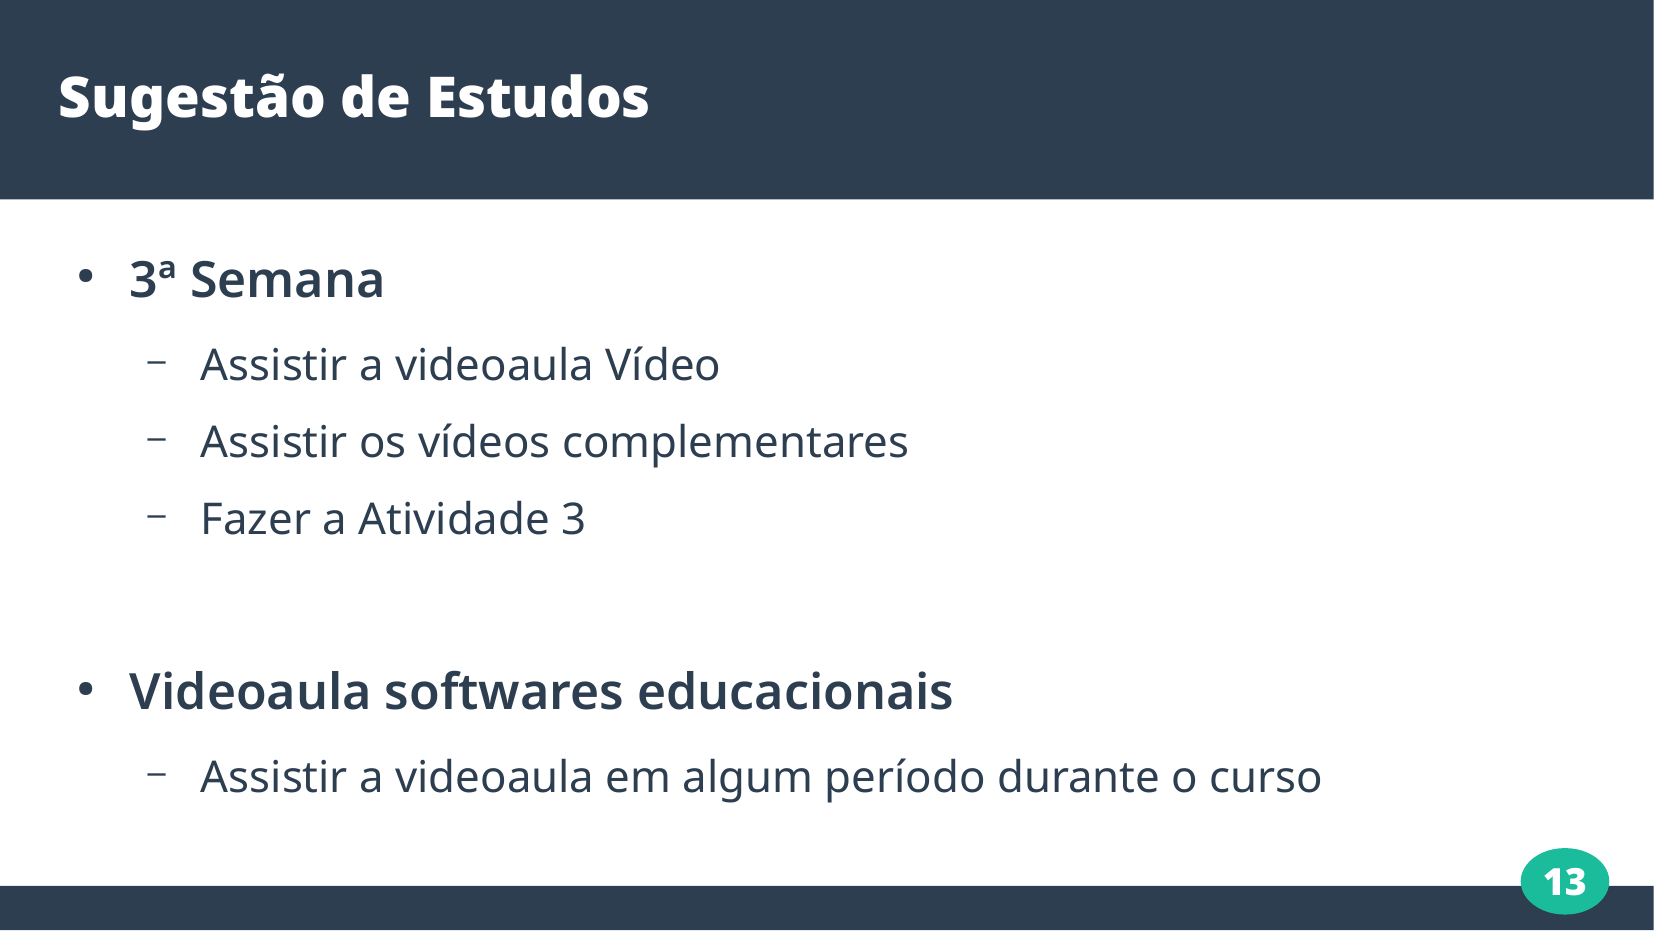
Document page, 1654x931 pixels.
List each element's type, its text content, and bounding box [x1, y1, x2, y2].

title Sugestão de Estudos [59, 37, 1595, 155]
list 3ª Semana Assistir a videoaula Vídeo Assistir os vídeos complementares Fazer a Atividade 3 Videoaula softwares educacionais Assistir a videoaula em algum período durante o curso [59, 243, 1595, 864]
